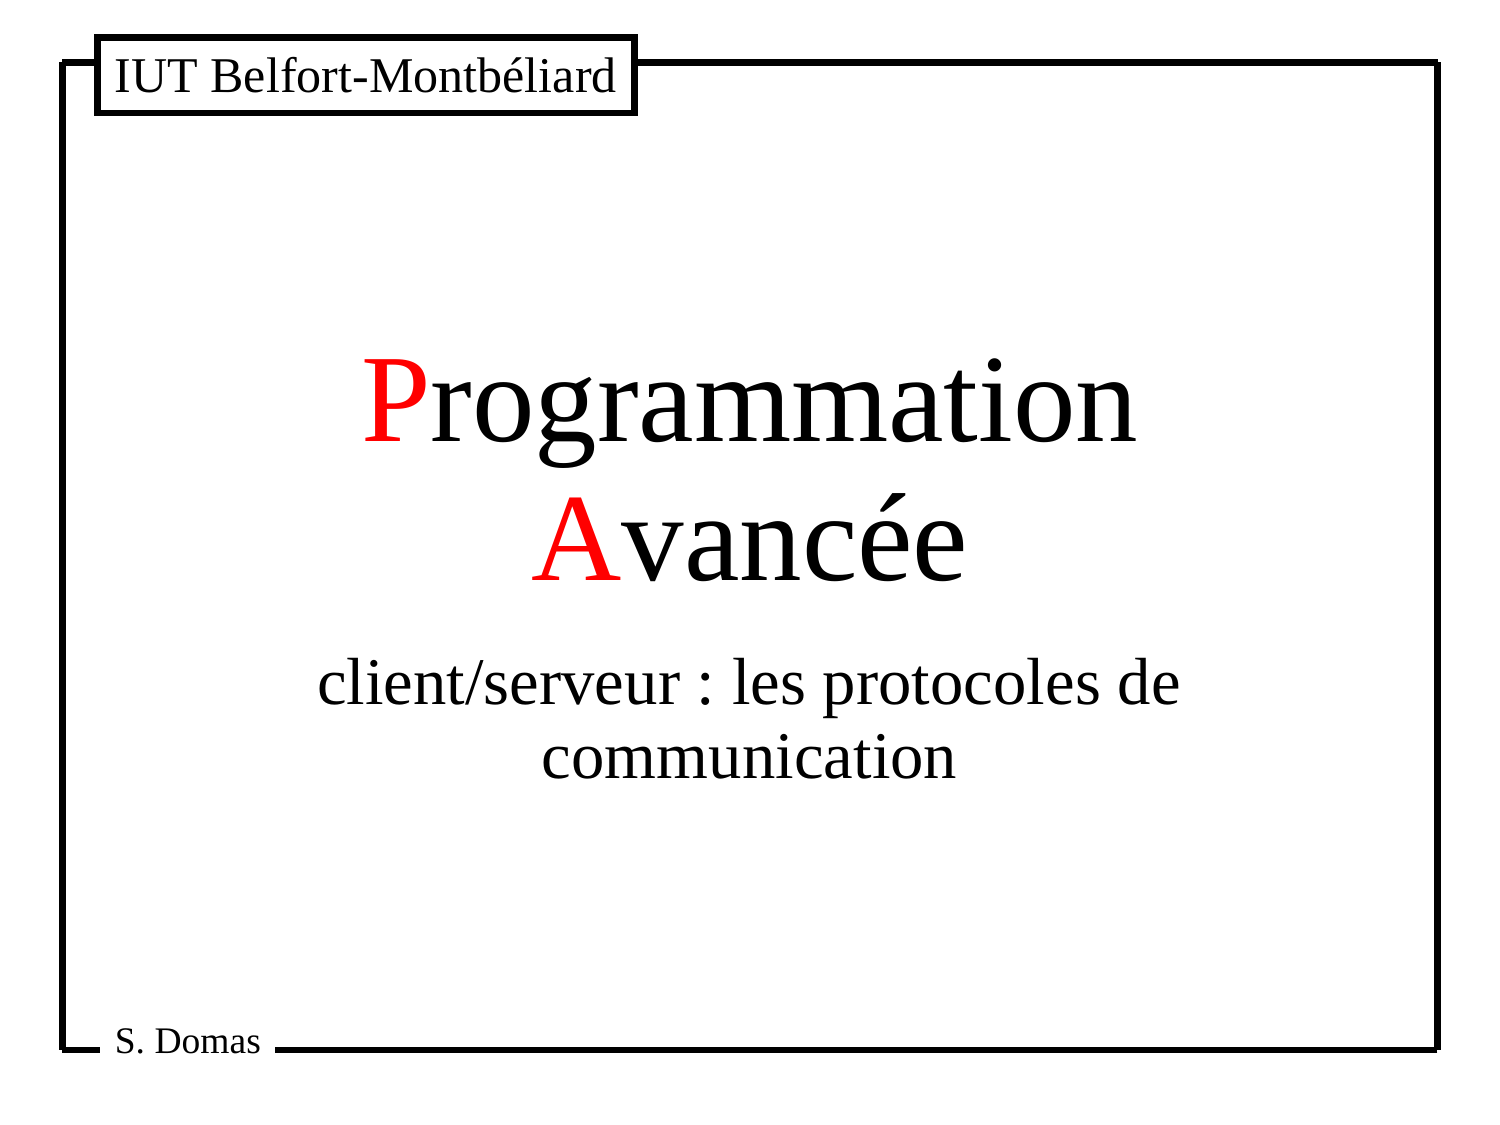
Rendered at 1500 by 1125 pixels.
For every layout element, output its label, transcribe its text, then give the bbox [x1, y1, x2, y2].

text_box IUT Belfort-Montbéliard [97, 37, 635, 114]
text_box S. Domas [100, 1012, 276, 1070]
subtitle client/serveur : les protocoles de communication [225, 637, 1276, 851]
title Programmation Avancée [112, 322, 1388, 615]
